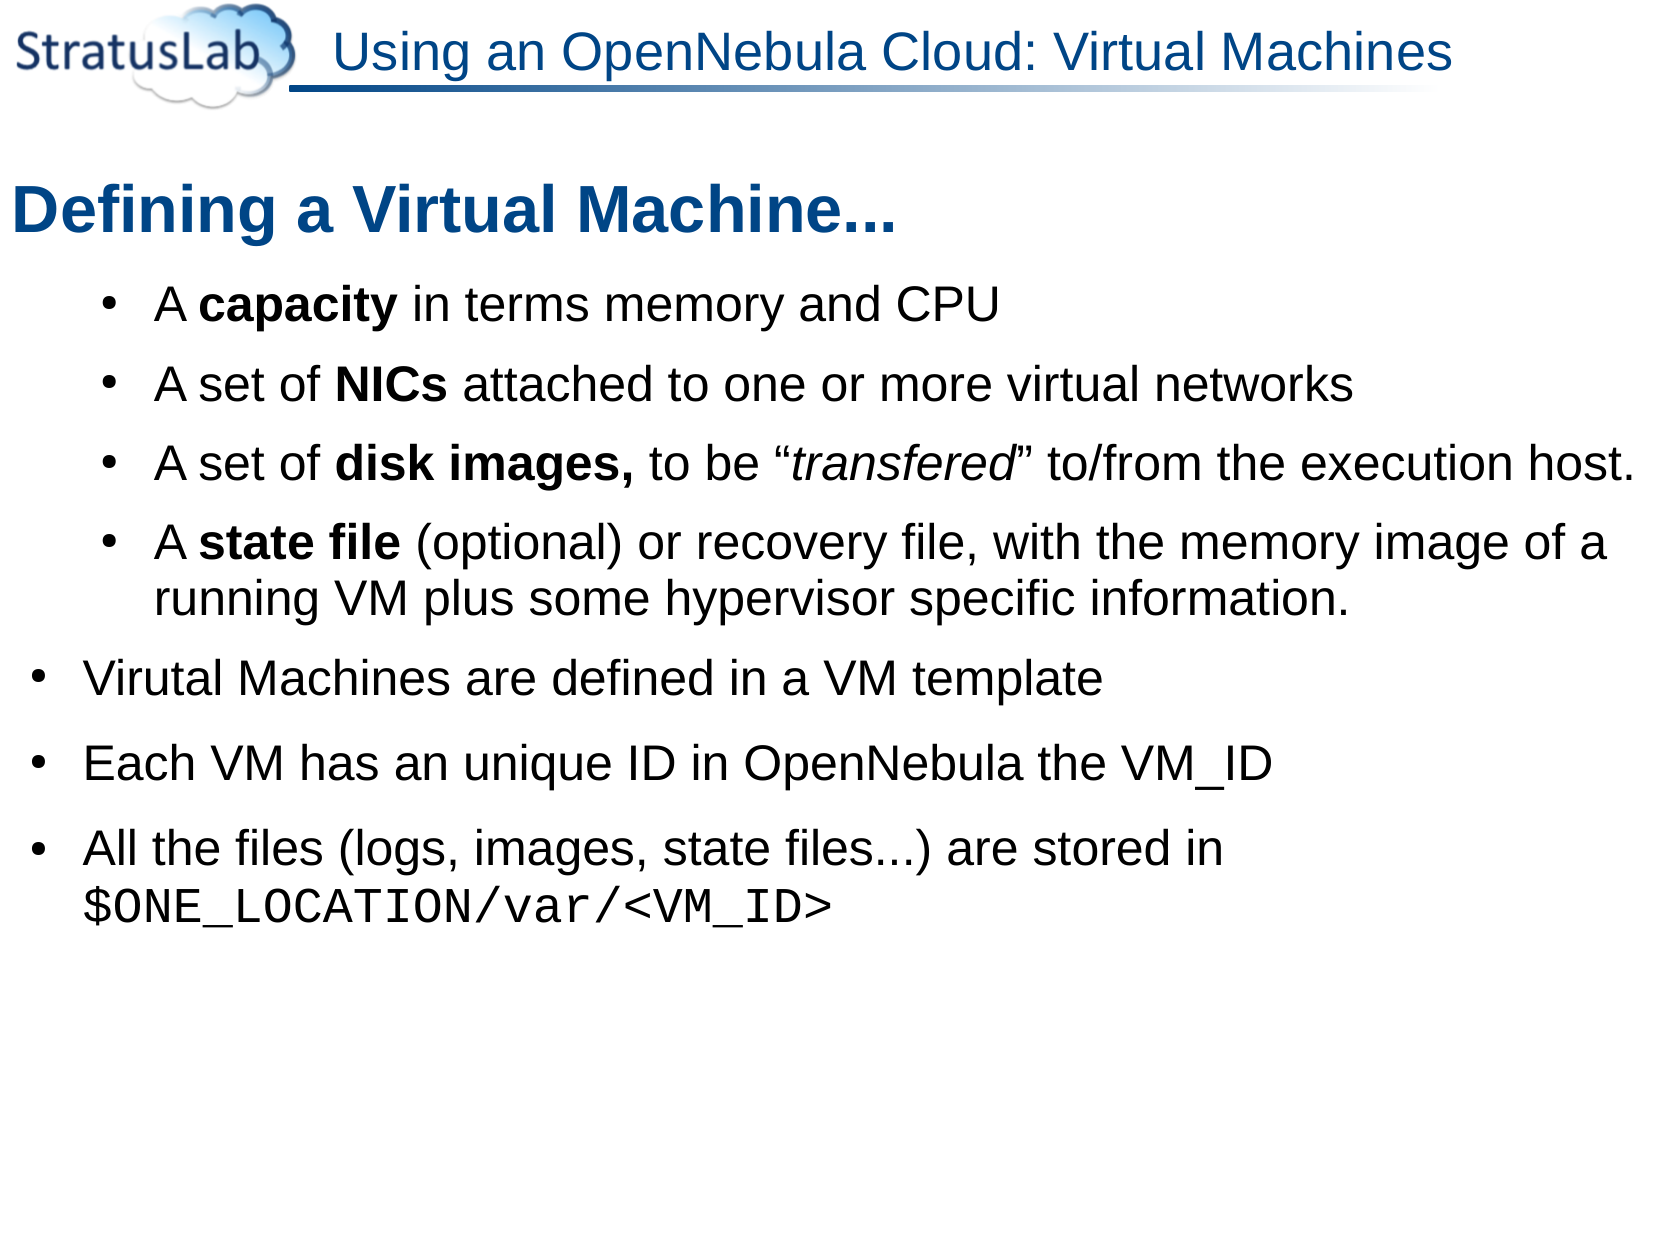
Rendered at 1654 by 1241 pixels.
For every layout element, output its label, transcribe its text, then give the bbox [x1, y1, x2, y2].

list Defining a Virtual Machine... A capacity in terms memory and CPU A set of NICs attached to one or more virtual networks A set of disk images, to be “transfered” to/from the execution host. A state file (optional) or recovery file, with the memory image of a running VM plus some hypervisor specific information. Virutal Machines are defined in a VM template Each VM has an unique ID in OpenNebula the VM_ID All the files (logs, images, state files...) are stored in $ONE_LOCATION/var/<VM_ID> [11, 172, 1651, 976]
picture [6, 0, 301, 117]
text_box Using an OpenNebula Cloud: Virtual Machines [317, 14, 1470, 90]
text_box [289, 85, 1640, 92]
